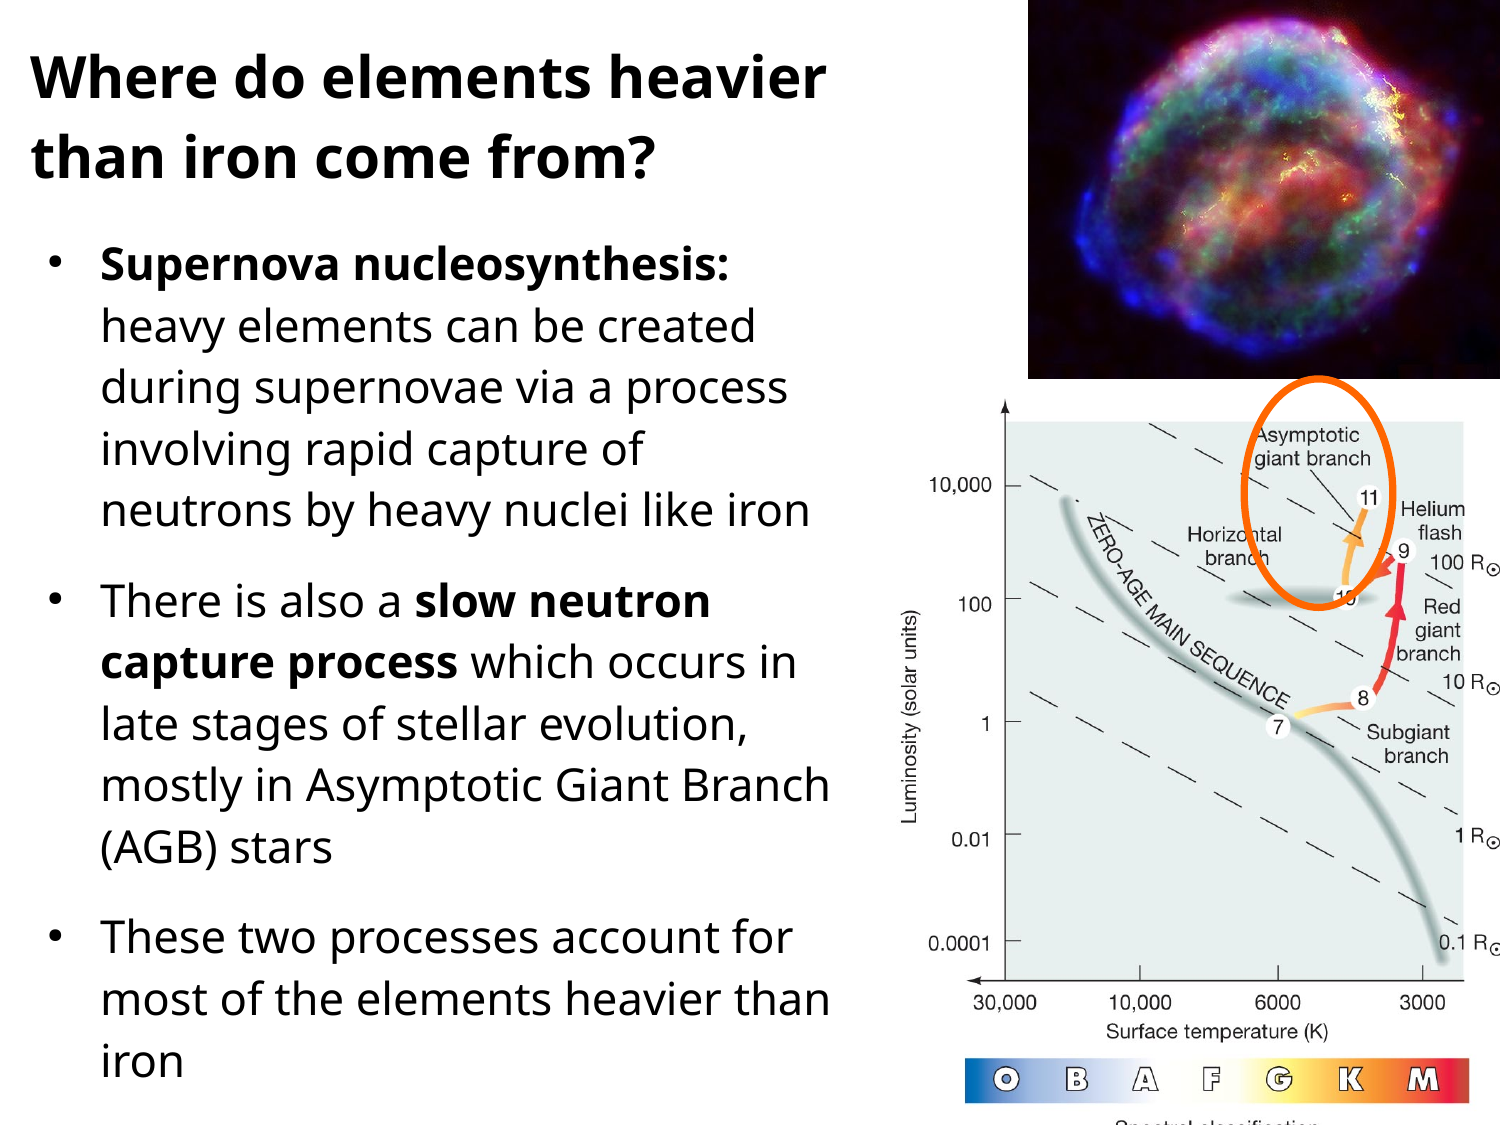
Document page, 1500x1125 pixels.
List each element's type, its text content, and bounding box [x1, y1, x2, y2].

title Where do elements heavier than iron come from? [30, 48, 871, 184]
picture [1248, 394, 1389, 603]
picture [896, 394, 1500, 1125]
list Supernova nucleosynthesis: heavy elements can be created during supernovae via a process involving rapid capture of neutrons by heavy nuclei like iron There is also a slow neutron capture process which occurs in late stages of stellar evolution, mostly in Asymptotic Giant Branch (AGB) stars These two processes account for most of the elements heavier than iron [30, 232, 844, 1096]
picture [1028, 0, 1500, 379]
